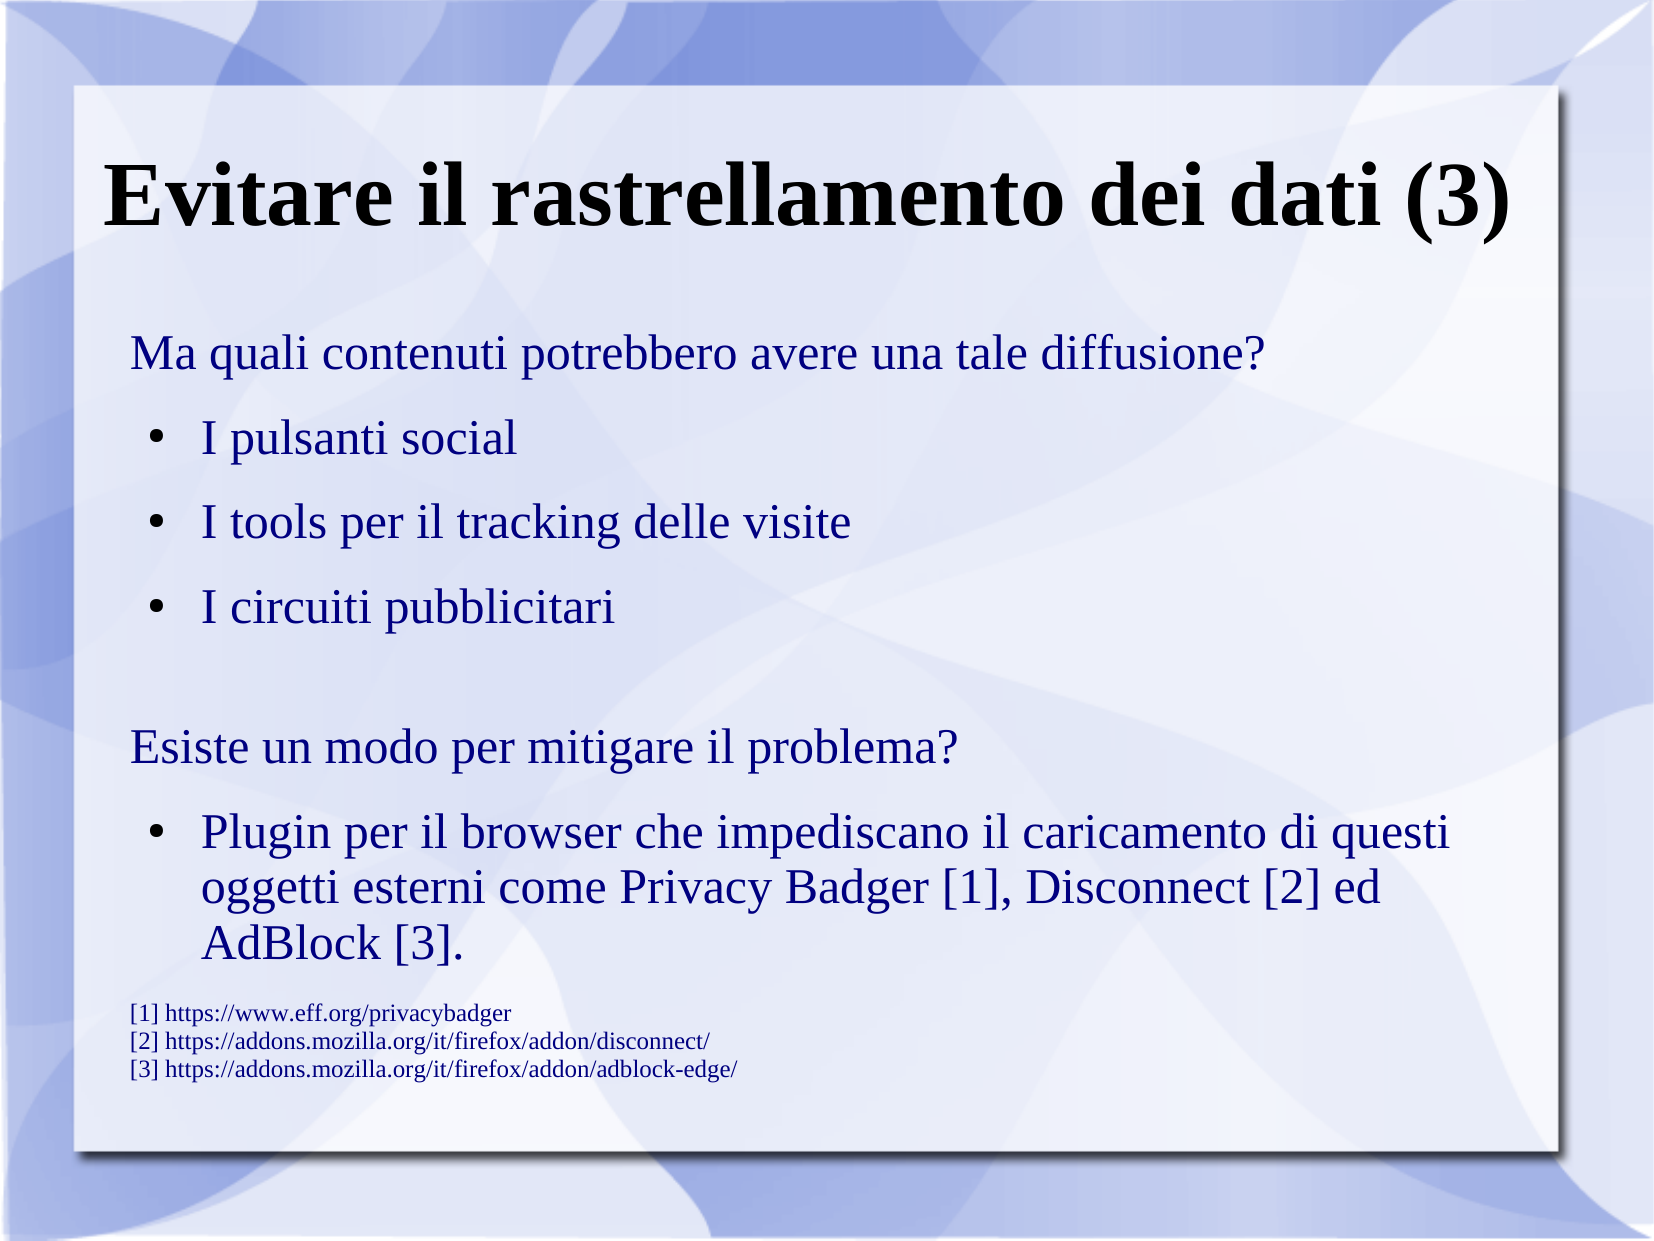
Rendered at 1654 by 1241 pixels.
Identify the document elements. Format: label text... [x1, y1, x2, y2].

picture [0, 0, 1654, 1241]
list Ma quali contenuti potrebbero avere una tale diffusione? I pulsanti social I tools per il tracking delle visite I circuiti pubblicitari Esiste un modo per mitigare il problema? Plugin per il browser che impediscano il caricamento di questi oggetti esterni come Privacy Badger [1], Disconnect [2] ed AdBlock [3]. [1] https://www.eff.org/privacybadger [2] https://addons.mozilla.org/it/firefox/addon/disconnect/ [3] https://addons.mozilla.org/it/firefox/addon/adblock-edge/ [129, 324, 1489, 1083]
title Evitare il rastrellamento dei dati (3) [82, 90, 1536, 298]
